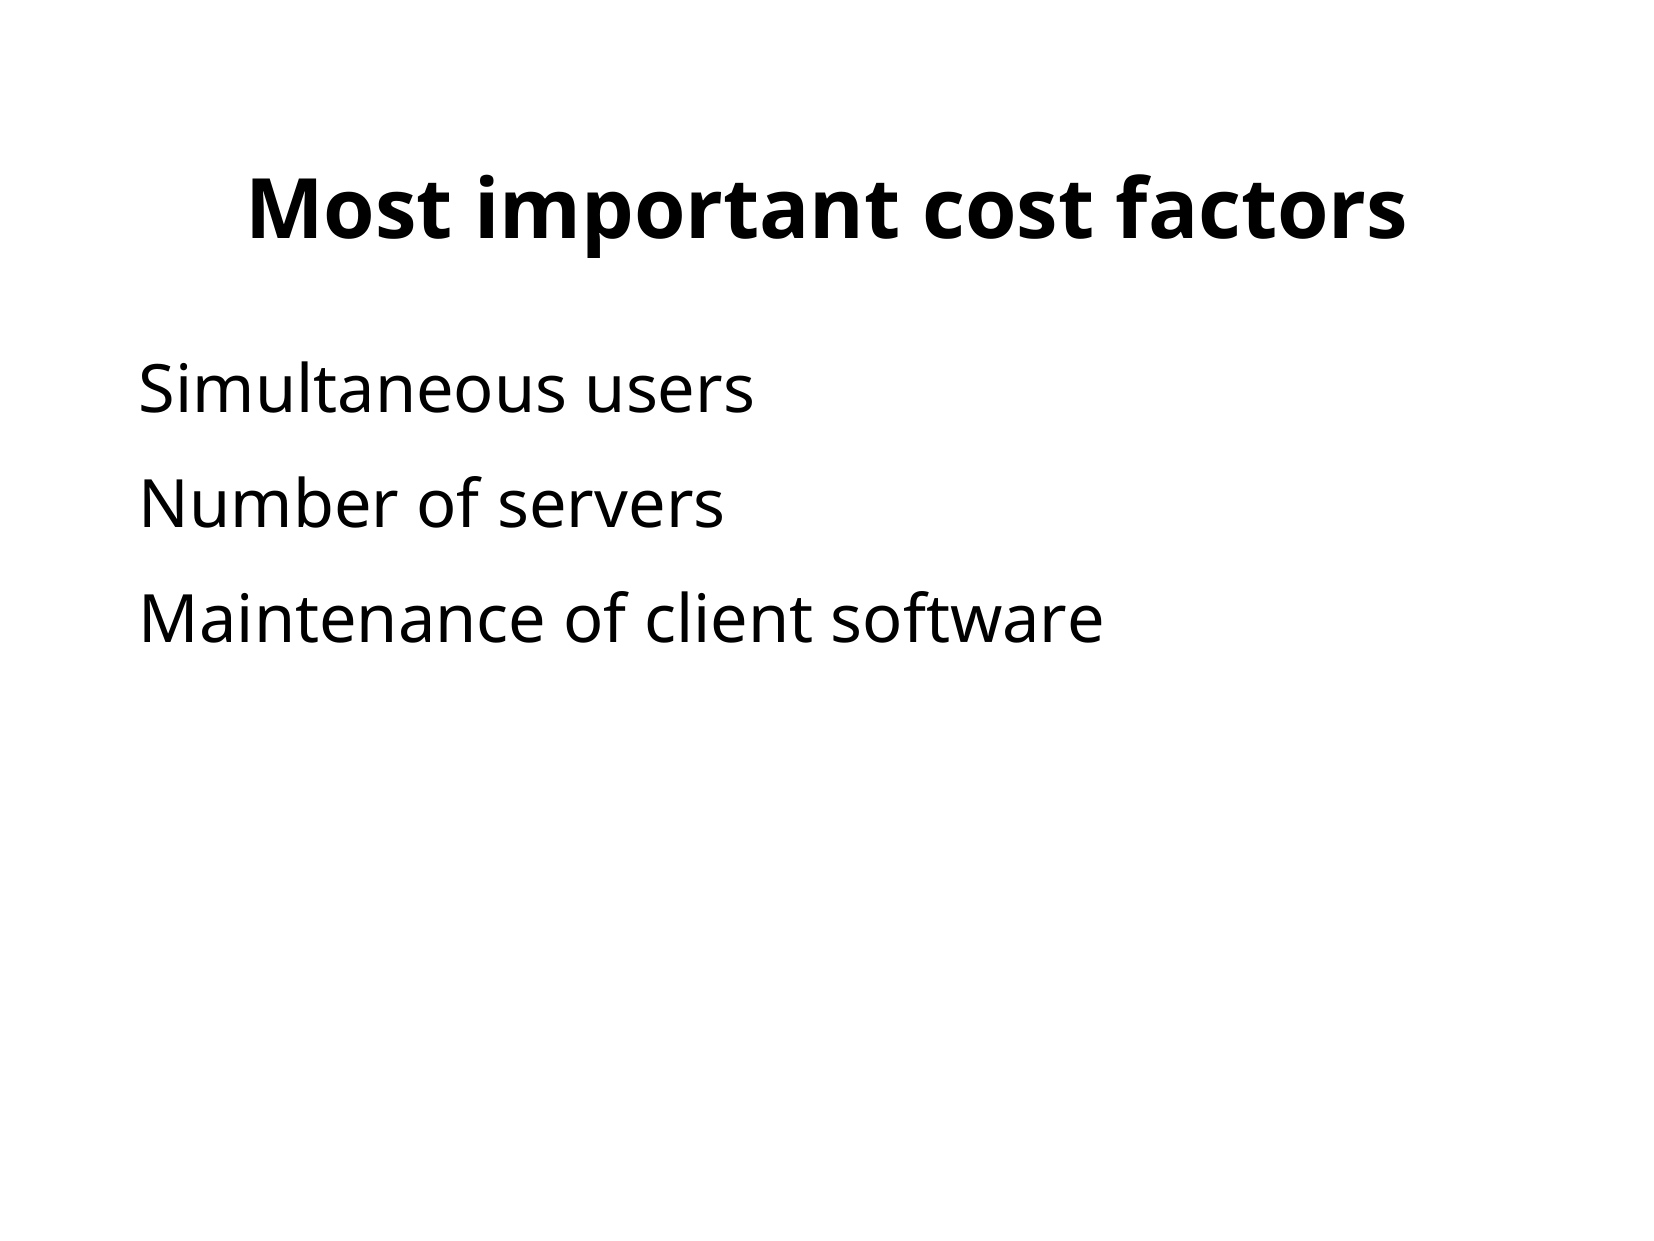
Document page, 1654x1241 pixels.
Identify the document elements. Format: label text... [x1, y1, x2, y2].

title Most important cost factors [121, 102, 1534, 310]
list Simultaneous users Number of servers Maintenance of client software [121, 344, 1534, 1126]
